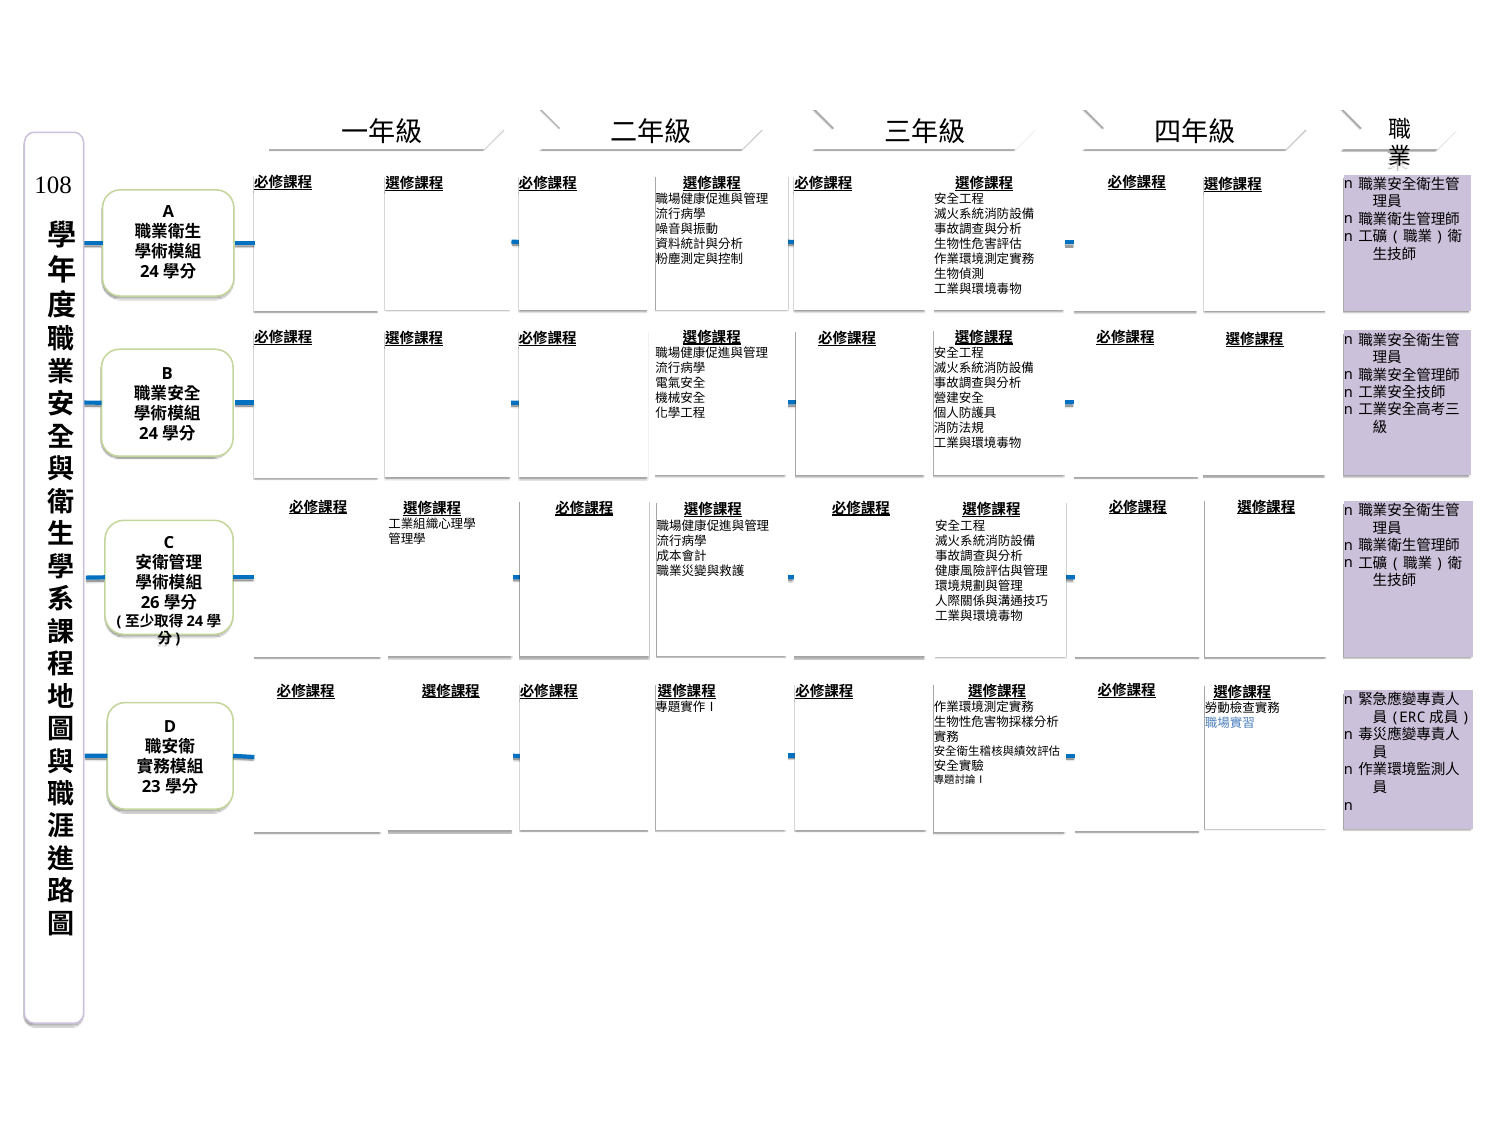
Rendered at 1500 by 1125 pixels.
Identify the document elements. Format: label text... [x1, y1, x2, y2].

text_box 選修課程 安全工程 滅火系統消防設備 事故調查與分析 健康風險評估與管理 環境規劃與管理 人際關係與溝通技巧 工業與環境毒物 [935, 500, 1066, 657]
text_box 必修課程 [794, 173, 927, 310]
text_box 選修課程 職場健康促進與管理 流行病學 噪音與振動 資料統計與分析 粉塵測定與控制 [656, 174, 788, 310]
text_box 選修課程 [385, 329, 511, 477]
text_box 必修課程 [520, 682, 649, 830]
text_box 必修課程 [254, 173, 381, 311]
text_box 必修課程 [794, 499, 928, 656]
text_box 選修課程 [388, 681, 513, 830]
text_box 四年級 [1082, 106, 1308, 150]
text_box C 安衛管理 學術模組 26學分 (至少取得24學分) [104, 520, 234, 635]
text_box 職業安全衛生管理員 職業衛生管理師 工礦(職業)衛生技師 [1344, 175, 1471, 311]
text_box 選修課程 [1205, 498, 1328, 657]
text_box 必修課程 [1075, 681, 1200, 831]
text_box B 職業安全 學術模組 24學分 [101, 349, 234, 457]
text_box 選修課程 [1203, 330, 1327, 475]
text_box 必修課程 [520, 499, 649, 656]
text_box 一年級 [269, 106, 506, 150]
text_box 學年度職業安全與衛生學系課程地圖與職涯進路圖 [24, 132, 84, 1024]
text_box 緊急應變專責人員(ERC成員) 毒災應變專責人員 作業環境監測人員 [1344, 690, 1473, 829]
text_box 必修課程 [519, 173, 648, 310]
text_box 必修課程 [254, 682, 382, 832]
text_box 108 [29, 168, 77, 211]
text_box 必修課程 [254, 498, 382, 657]
text_box 選修課程 職場健康促進與管理 流行病學 成本會計 職業災變與救護 [657, 500, 788, 656]
text_box 選修課程 專題實作Ⅰ [656, 682, 788, 830]
text_box 選修課程 職場健康促進與管理 流行病學 電氣安全 機械安全 化學工程 [655, 328, 788, 475]
text_box D 職安衛 實務模組 23學分 [107, 702, 234, 810]
text_box 選修課程 勞動檢查實務 職場實習 [1205, 683, 1328, 829]
text_box 必修課程 [796, 329, 926, 475]
text_box 必修課程 [519, 329, 648, 477]
text_box 三年級 [812, 106, 1038, 150]
text_box 職業安全衛生管理員 職業衛生管理師 工礦(職業)衛生技師 [1344, 501, 1473, 657]
text_box 必修課程 [1074, 173, 1199, 311]
text_box 選修課程 作業環境測定實務 生物性危害物採樣分析實務 安全衛生稽核與績效評估 安全實驗 專題討論Ⅰ [934, 682, 1066, 832]
text_box 必修課程 [795, 682, 927, 830]
text_box 必修課程 [1075, 498, 1201, 657]
text_box 選修課程 [385, 174, 511, 310]
text_box 選修課程 工業組織心理學 管理學 [388, 499, 513, 656]
text_box 必修課程 [1074, 328, 1199, 477]
text_box A 職業衛生 學術模組 24學分 [102, 189, 234, 297]
text_box 選修課程 安全工程 滅火系統消防設備 事故調查與分析 營建安全 個人防護具 消防法規 工業與環境毒物 [934, 328, 1065, 475]
text_box 職業 [1340, 106, 1459, 150]
text_box 職業安全衛生管理員 職業安全管理師 工業安全技師 工業安全高考三級 [1344, 330, 1471, 475]
text_box 選修課程 [1204, 175, 1327, 311]
text_box 必修課程 [254, 328, 381, 478]
text_box 選修課程 安全工程 滅火系統消防設備 事故調查與分析 生物性危害評估 作業環境測定實務 生物偵測 工業與環境毒物 [934, 174, 1065, 310]
text_box 二年級 [539, 106, 764, 150]
